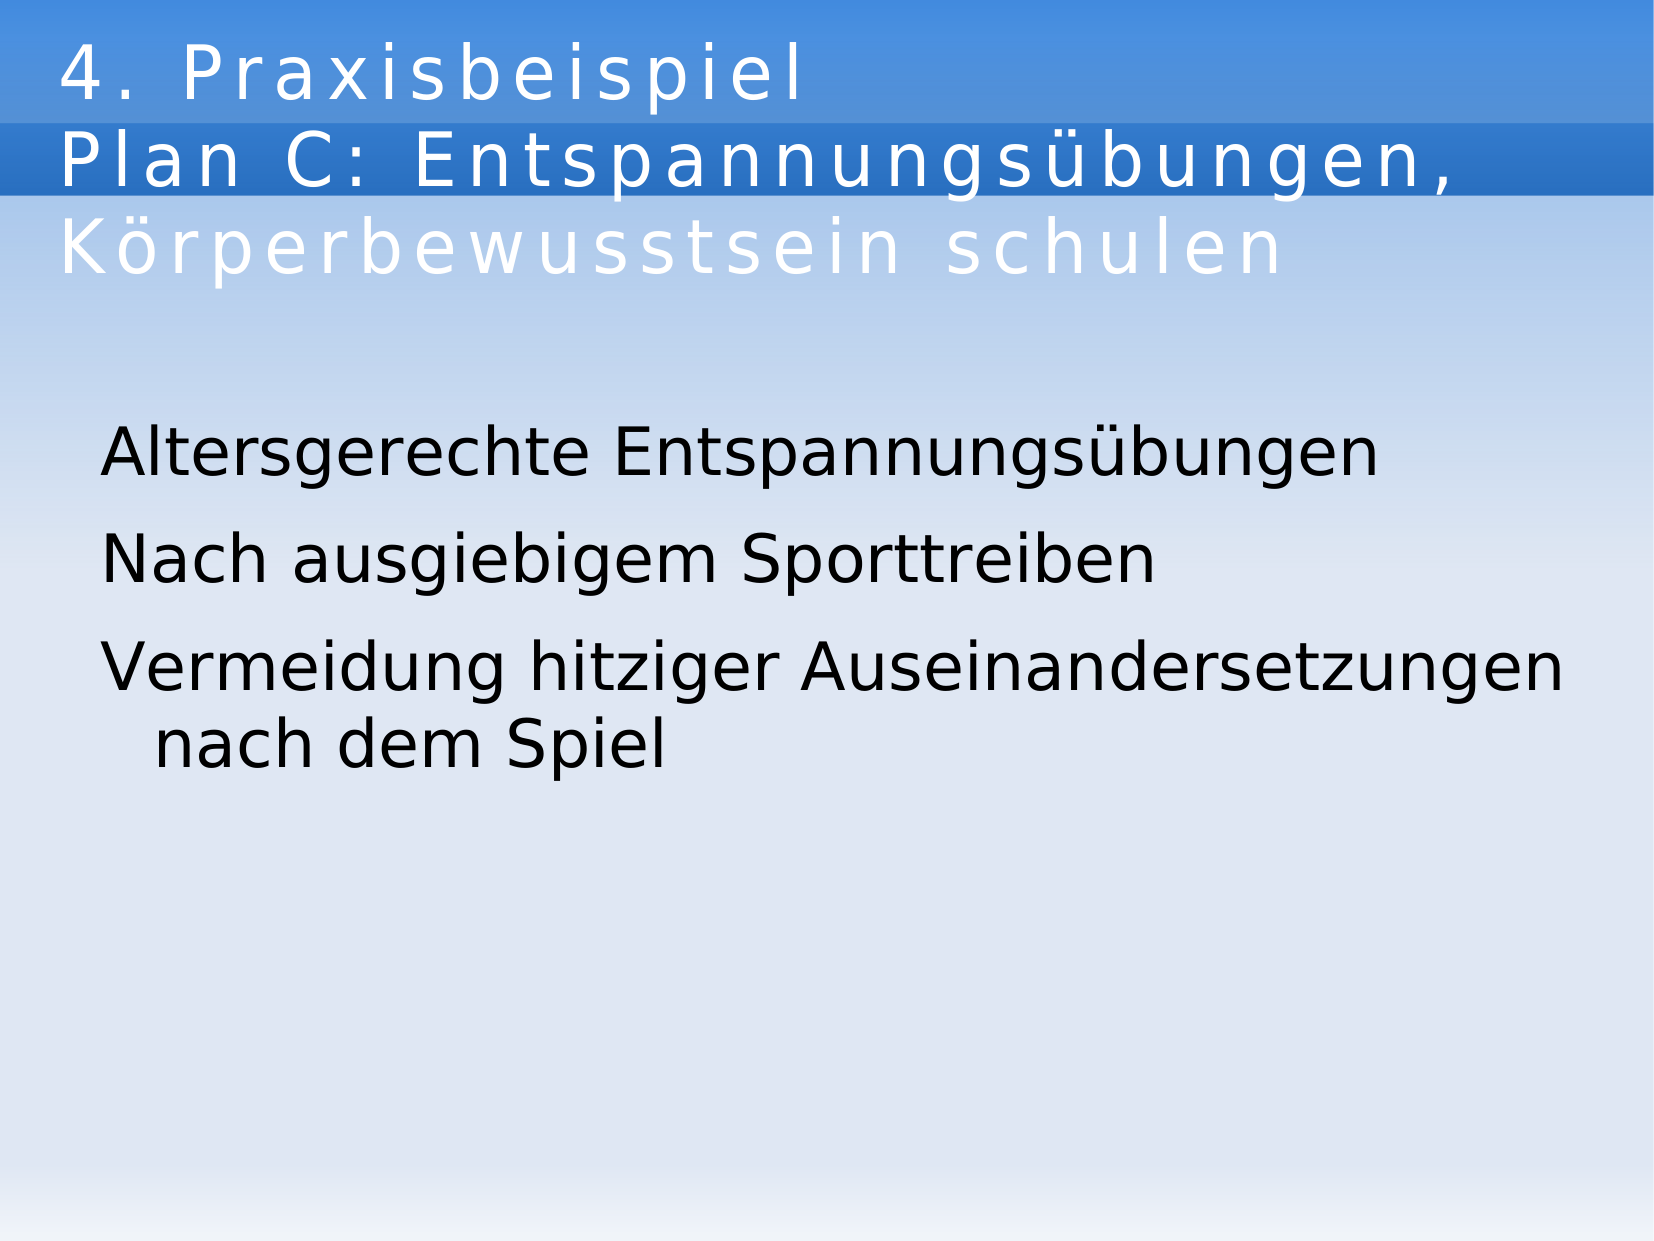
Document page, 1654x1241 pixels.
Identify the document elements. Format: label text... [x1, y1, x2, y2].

title 4. Praxisbeispiel Plan C: Entspannungsübungen, Körperbewusstsein schulen [59, 29, 1624, 292]
picture [0, 0, 1654, 1241]
list Altersgerechte Entspannungsübungen Nach ausgiebigem Sporttreiben Vermeidung hitziger Auseinandersetzungen nach dem Spiel [82, 413, 1571, 1109]
